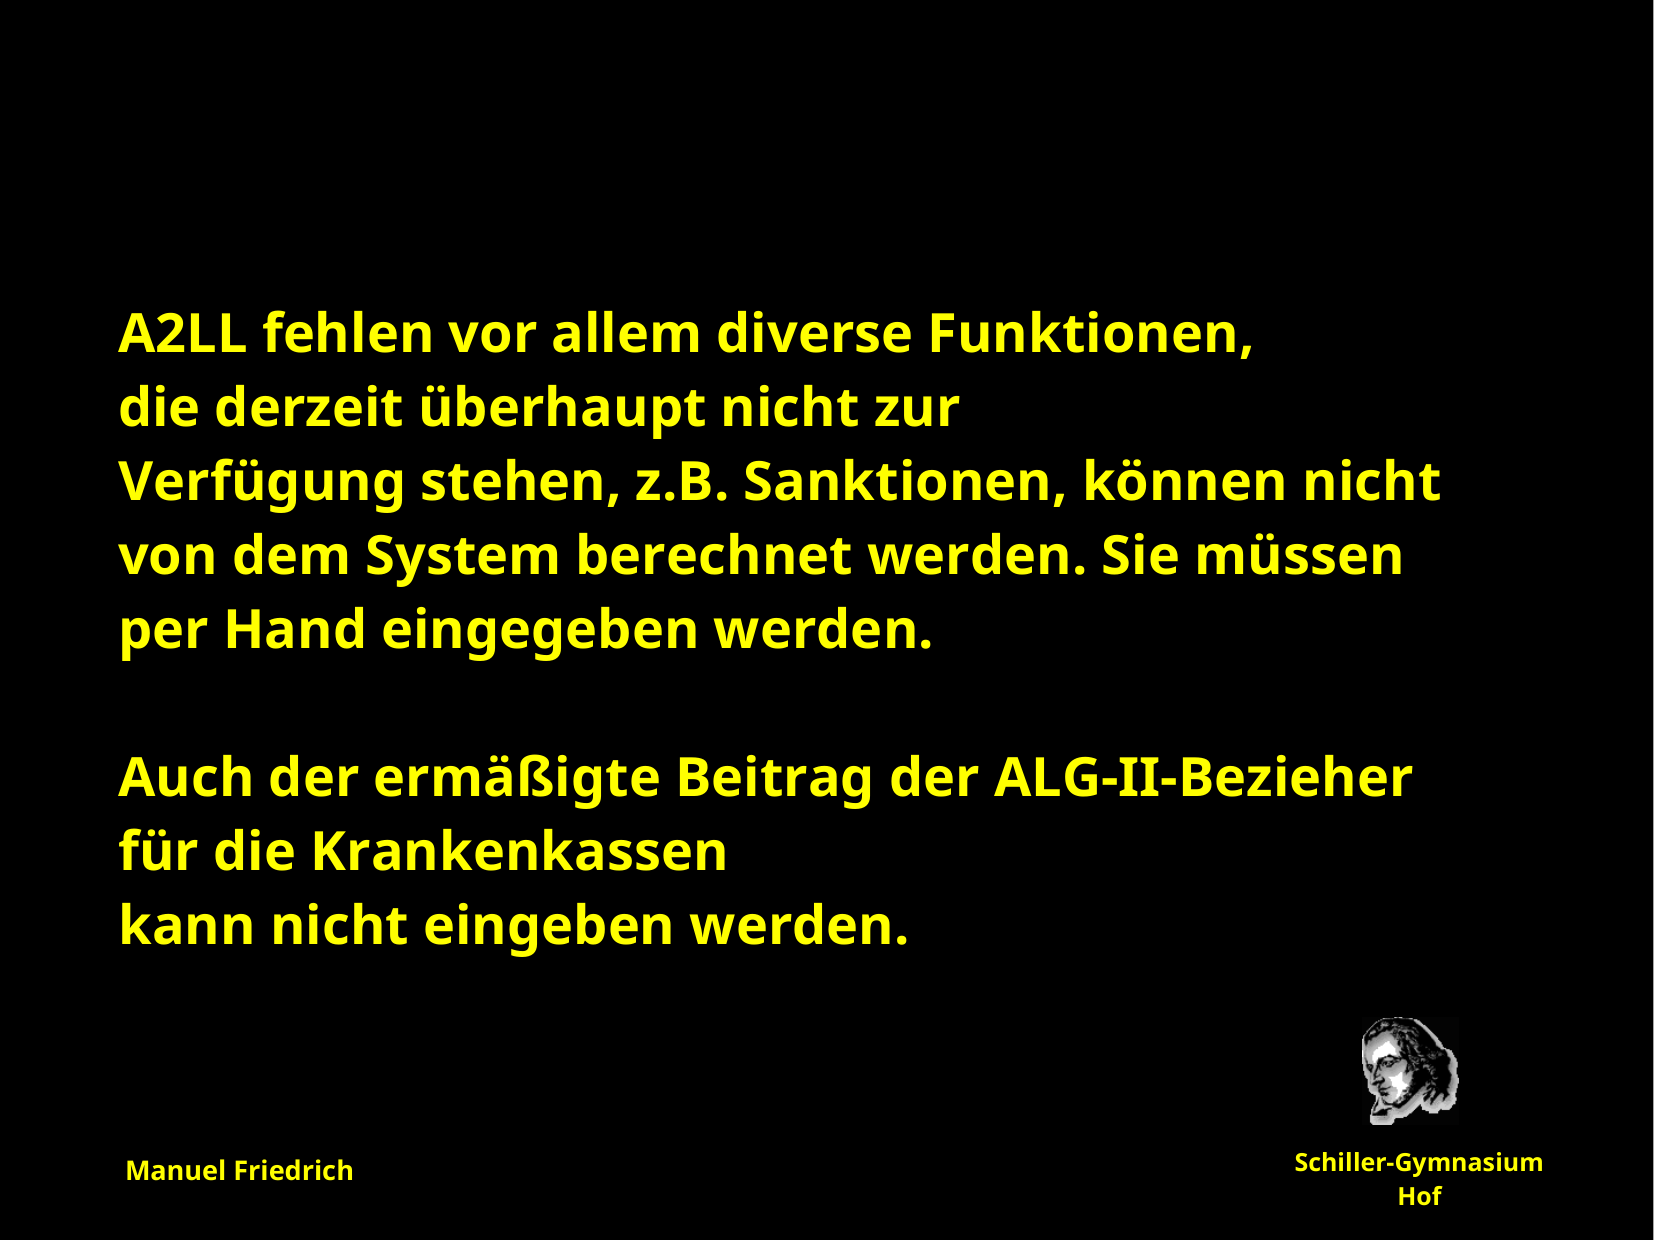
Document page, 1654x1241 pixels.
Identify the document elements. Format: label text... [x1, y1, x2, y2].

text_box A2LL fehlen vor allem diverse Funktionen, die derzeit überhaupt nicht zur Verfügung stehen, z.B. Sanktionen, können nicht von dem System berechnet werden. Sie müssen per Hand eingegeben werden. Auch der ermäßigte Beitrag der ALG-II-Bezieher für die Krankenkassen kann nicht eingeben werden. [118, 294, 1488, 886]
text_box Schiller-Gymnasium Hof [1294, 1145, 1549, 1206]
picture [1362, 1017, 1459, 1125]
text_box Manuel Friedrich [124, 1151, 357, 1185]
